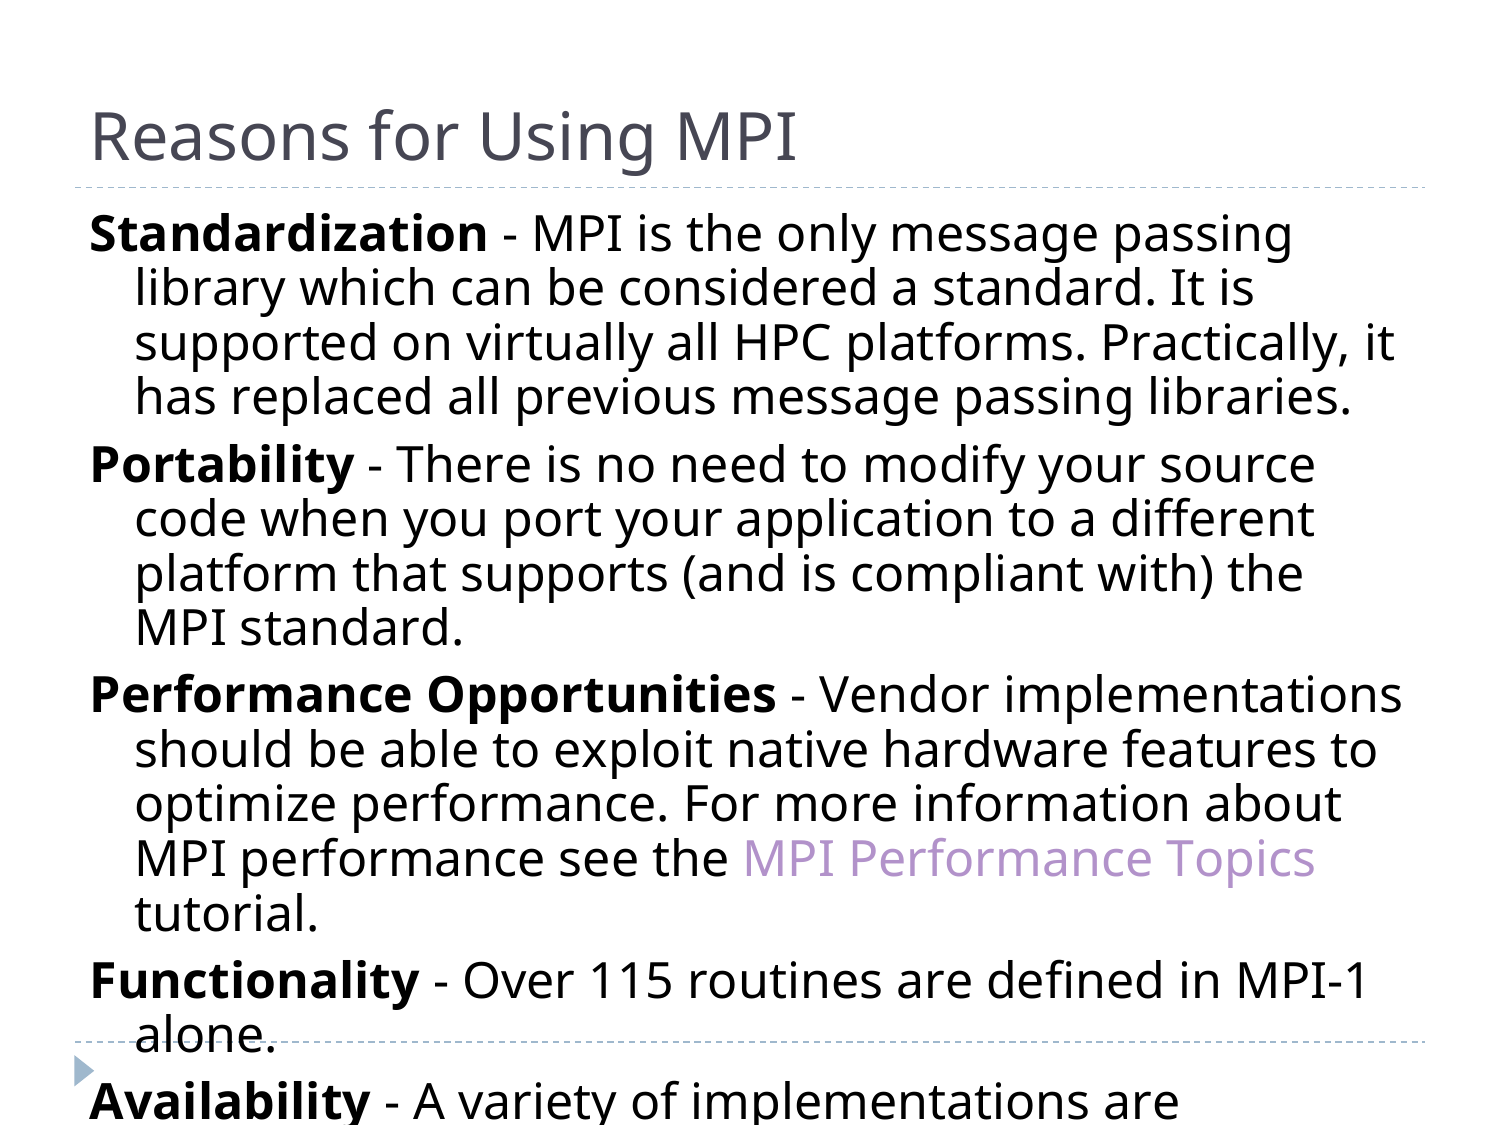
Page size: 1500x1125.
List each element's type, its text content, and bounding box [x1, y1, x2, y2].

title Reasons for Using MPI [75, 24, 1426, 188]
list Standardization - MPI is the only message passing library which can be considered a standard. It is supported on virtually all HPC platforms. Practically, it has replaced all previous message passing libraries. Portability - There is no need to modify your source code when you port your application to a different platform that supports (and is compliant with) the MPI standard. Performance Opportunities - Vendor implementations should be able to exploit native hardware features to optimize performance. For more information about MPI performance see the MPI Performance Topics tutorial. Functionality - Over 115 routines are defined in MPI-1 alone. Availability - A variety of implementations are available, both vendor and public domain. [75, 200, 1426, 1053]
